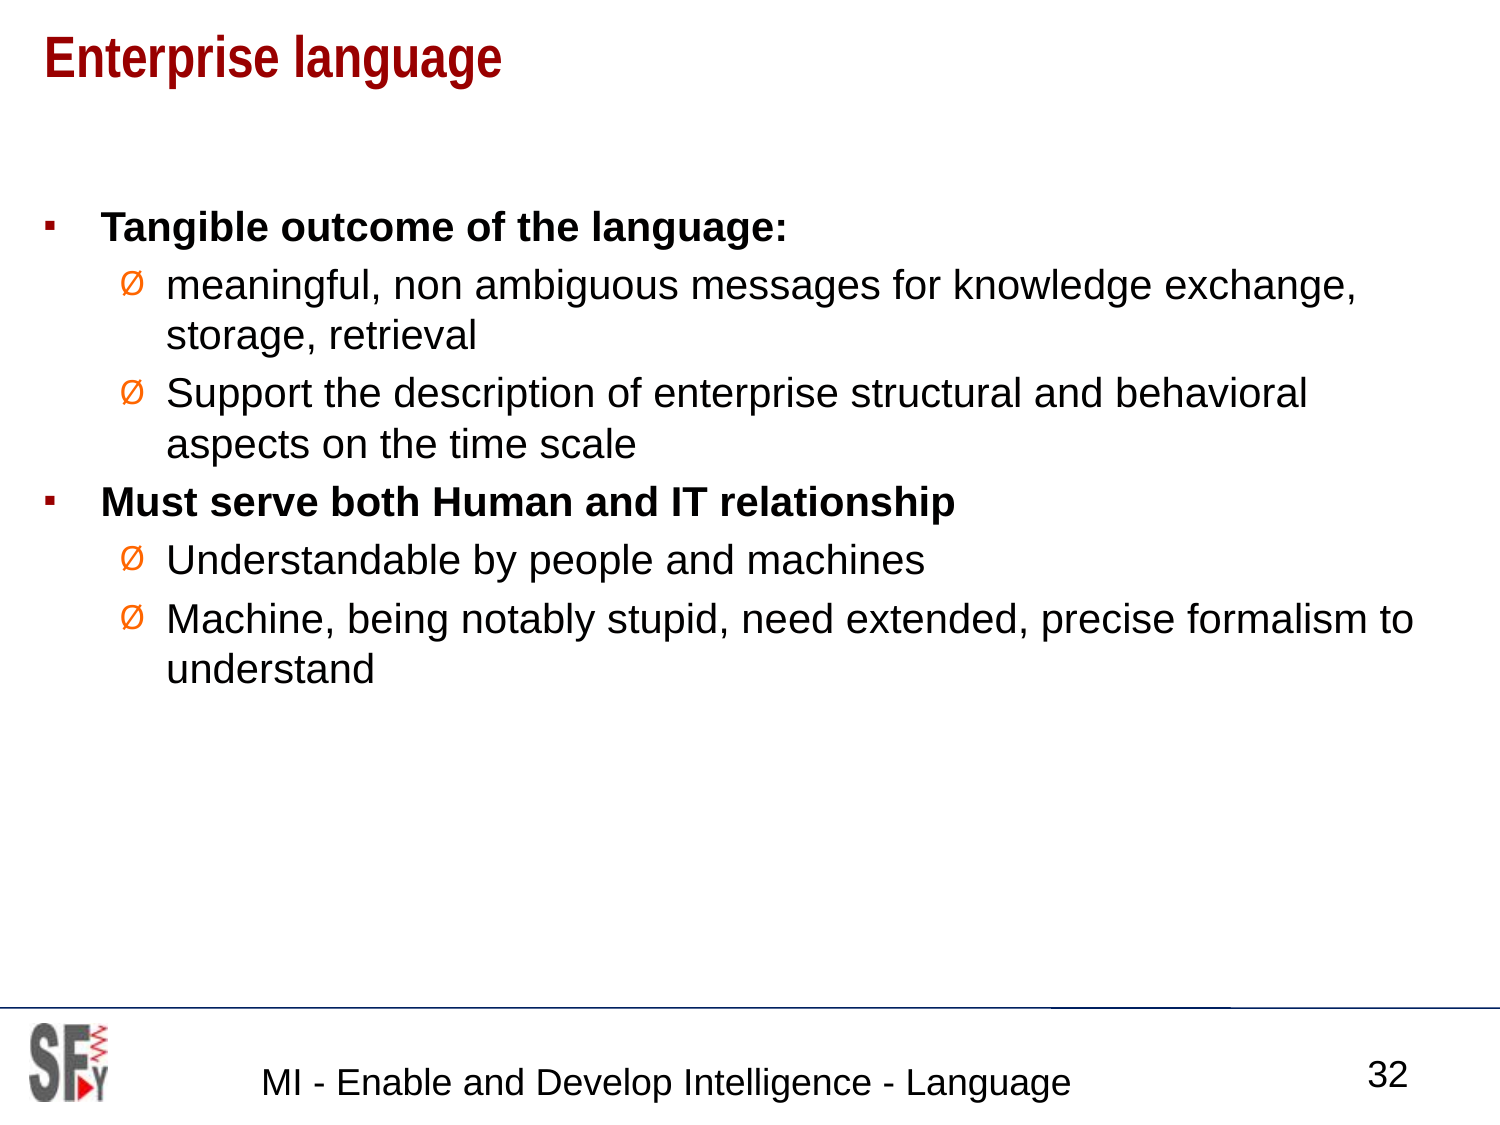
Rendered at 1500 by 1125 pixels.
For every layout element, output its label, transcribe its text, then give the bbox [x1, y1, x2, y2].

list Tangible outcome of the language: meaningful, non ambiguous messages for knowledge exchange, storage, retrieval Support the description of enterprise structural and behavioral aspects on the time scale Must serve both Human and IT relationship Understandable by people and machines Machine, being notably stupid, need extended, precise formalism to understand [29, 184, 1471, 988]
picture [29, 1023, 108, 1102]
title Enterprise language [29, 12, 1471, 184]
footer MI - Enable and Develop Intelligence - Language [246, 1042, 1266, 1103]
slide_number <numéro> [1352, 1034, 1490, 1103]
